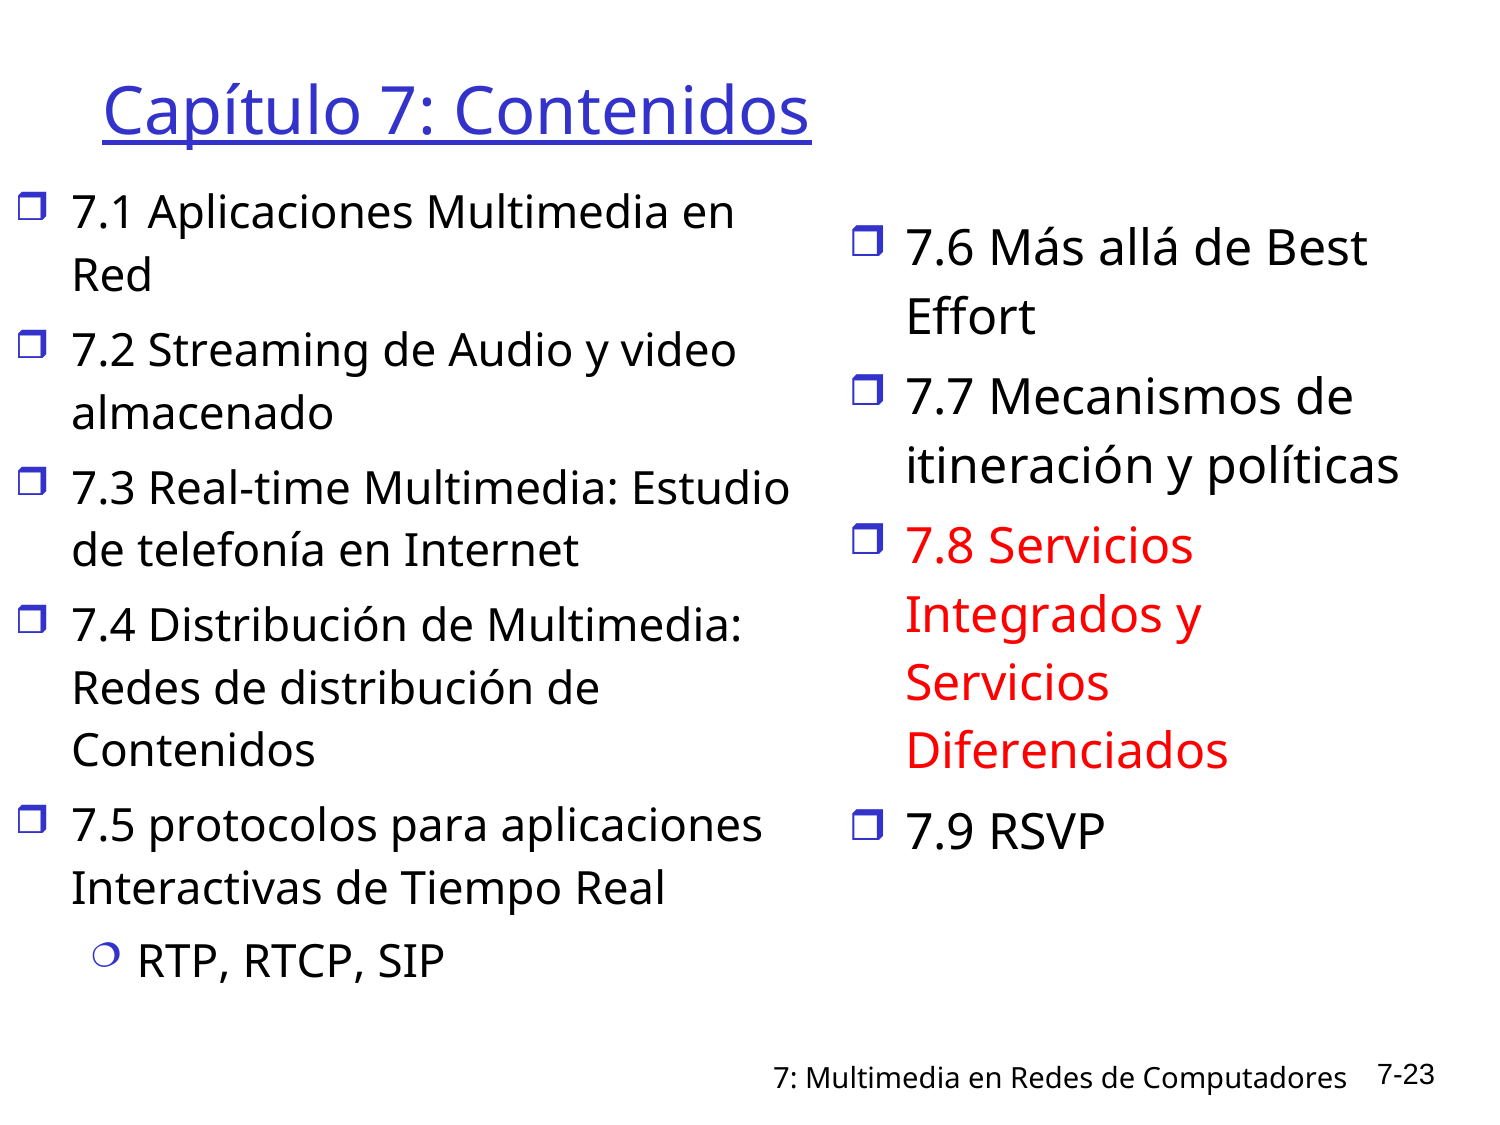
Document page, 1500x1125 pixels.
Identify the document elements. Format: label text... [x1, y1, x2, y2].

list 7.1 Aplicaciones Multimedia en Red 7.2 Streaming de Audio y video almacenado 7.3 Real-time Multimedia: Estudio de telefonía en Internet 7.4 Distribución de Multimedia: Redes de distribución de Contenidos 7.5 protocolos para aplicaciones Interactivas de Tiempo Real RTP, RTCP, SIP [0, 172, 824, 978]
title Capítulo 7: Contenidos [87, 37, 1363, 181]
list 7.6 Más allá de Best Effort 7.7 Mecanismos de itineración y políticas 7.8 Servicios Integrados y Servicios Diferenciados 7.9 RSVP [834, 204, 1430, 968]
